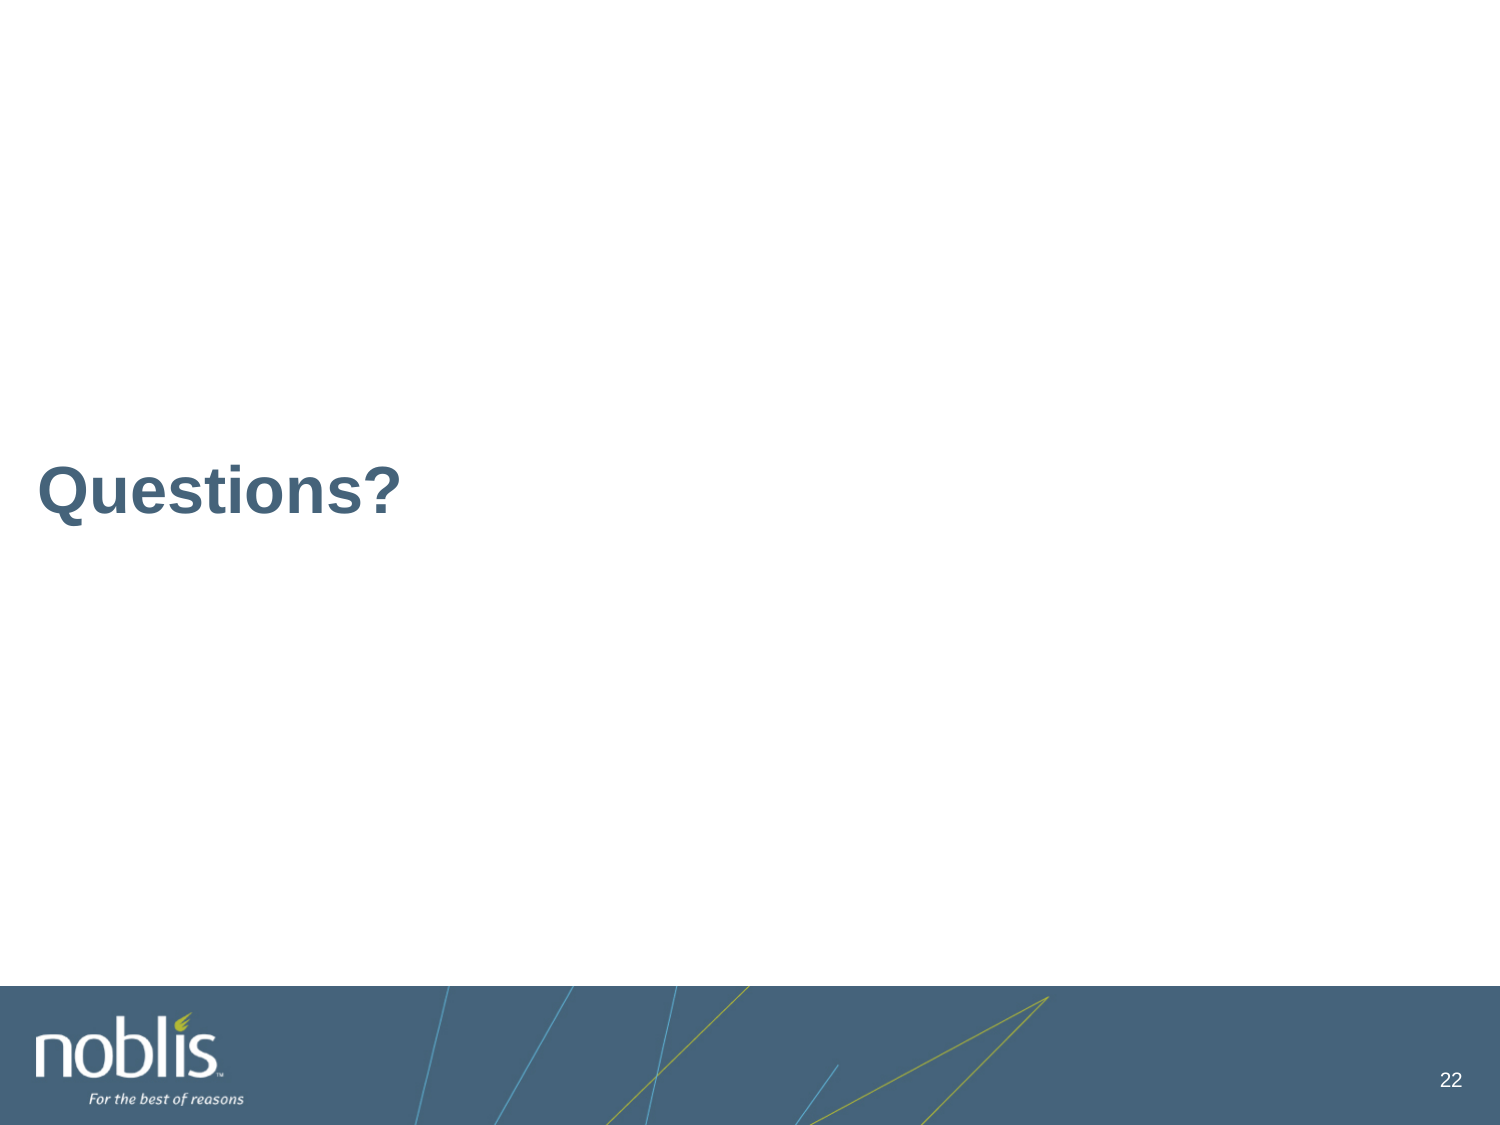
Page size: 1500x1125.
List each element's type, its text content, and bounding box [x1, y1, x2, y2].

title Questions? [37, 406, 1422, 580]
picture [0, 986, 1500, 1125]
